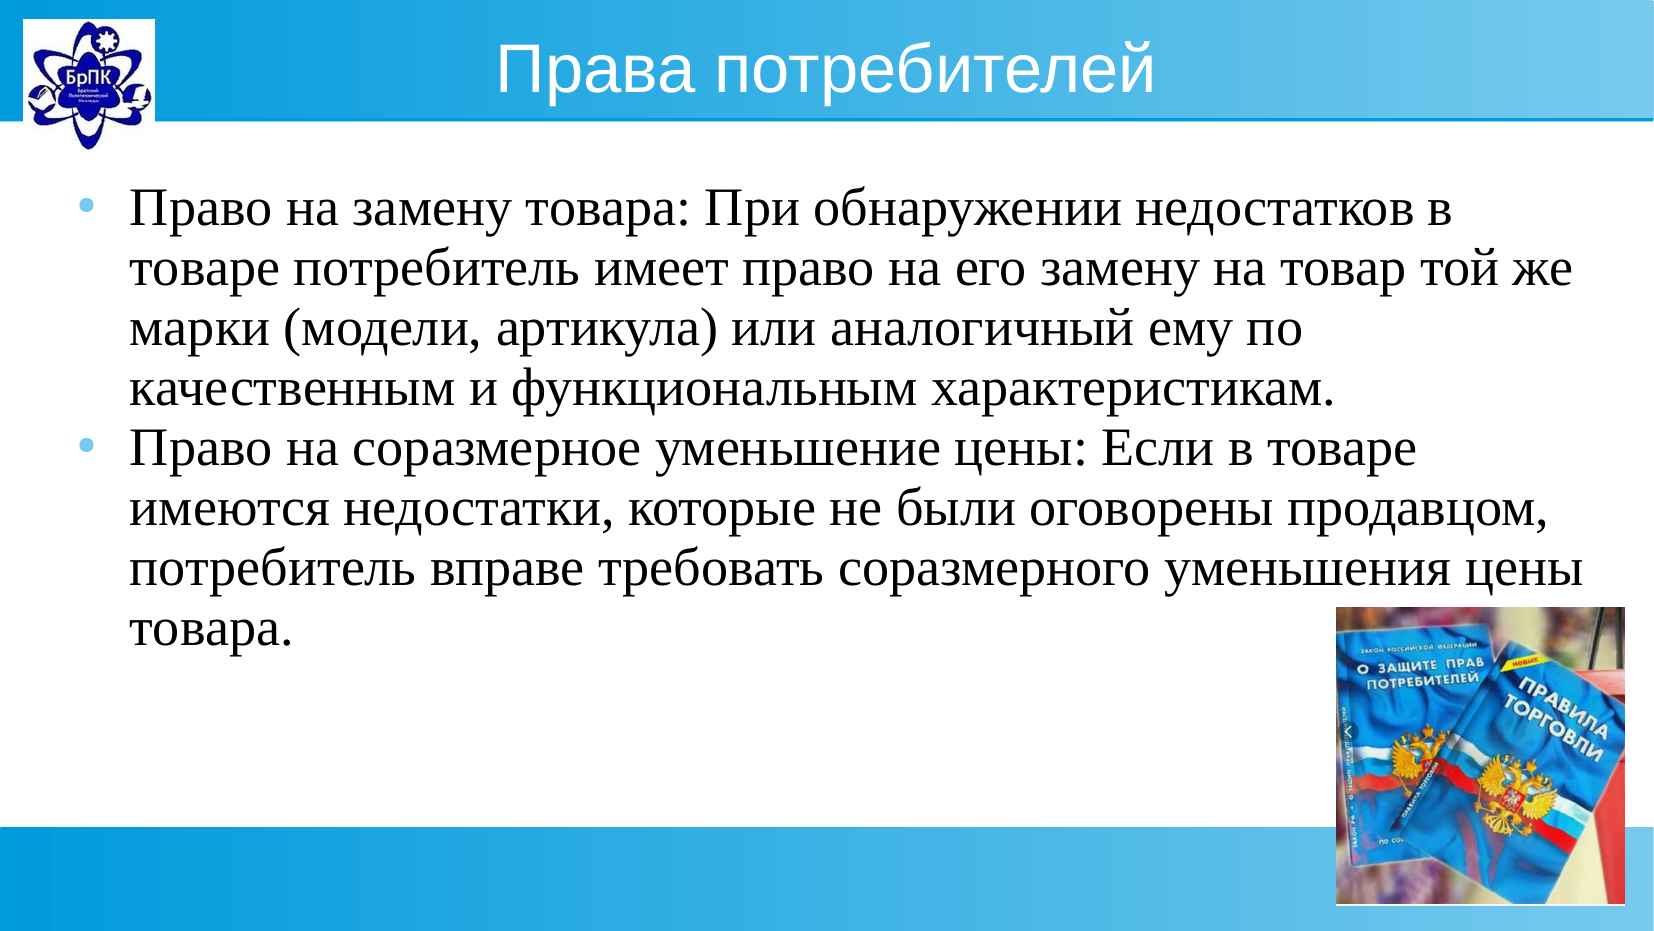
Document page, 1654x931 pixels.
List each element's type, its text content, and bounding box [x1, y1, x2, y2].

title Права потребителей [155, 29, 1595, 108]
picture [1336, 607, 1625, 906]
list Право на замену товара: При обнаружении недостатков в товаре потребитель имеет право на его замену на товар той же марки (модели, артикула) или аналогичный ему по качественным и функциональным характеристикам. Право на соразмерное уменьшение цены: Если в товаре имеются недостатки, которые не были оговорены продавцом, потребитель вправе требовать соразмерного уменьшения цены товара. [59, 177, 1595, 768]
picture [23, 20, 155, 151]
